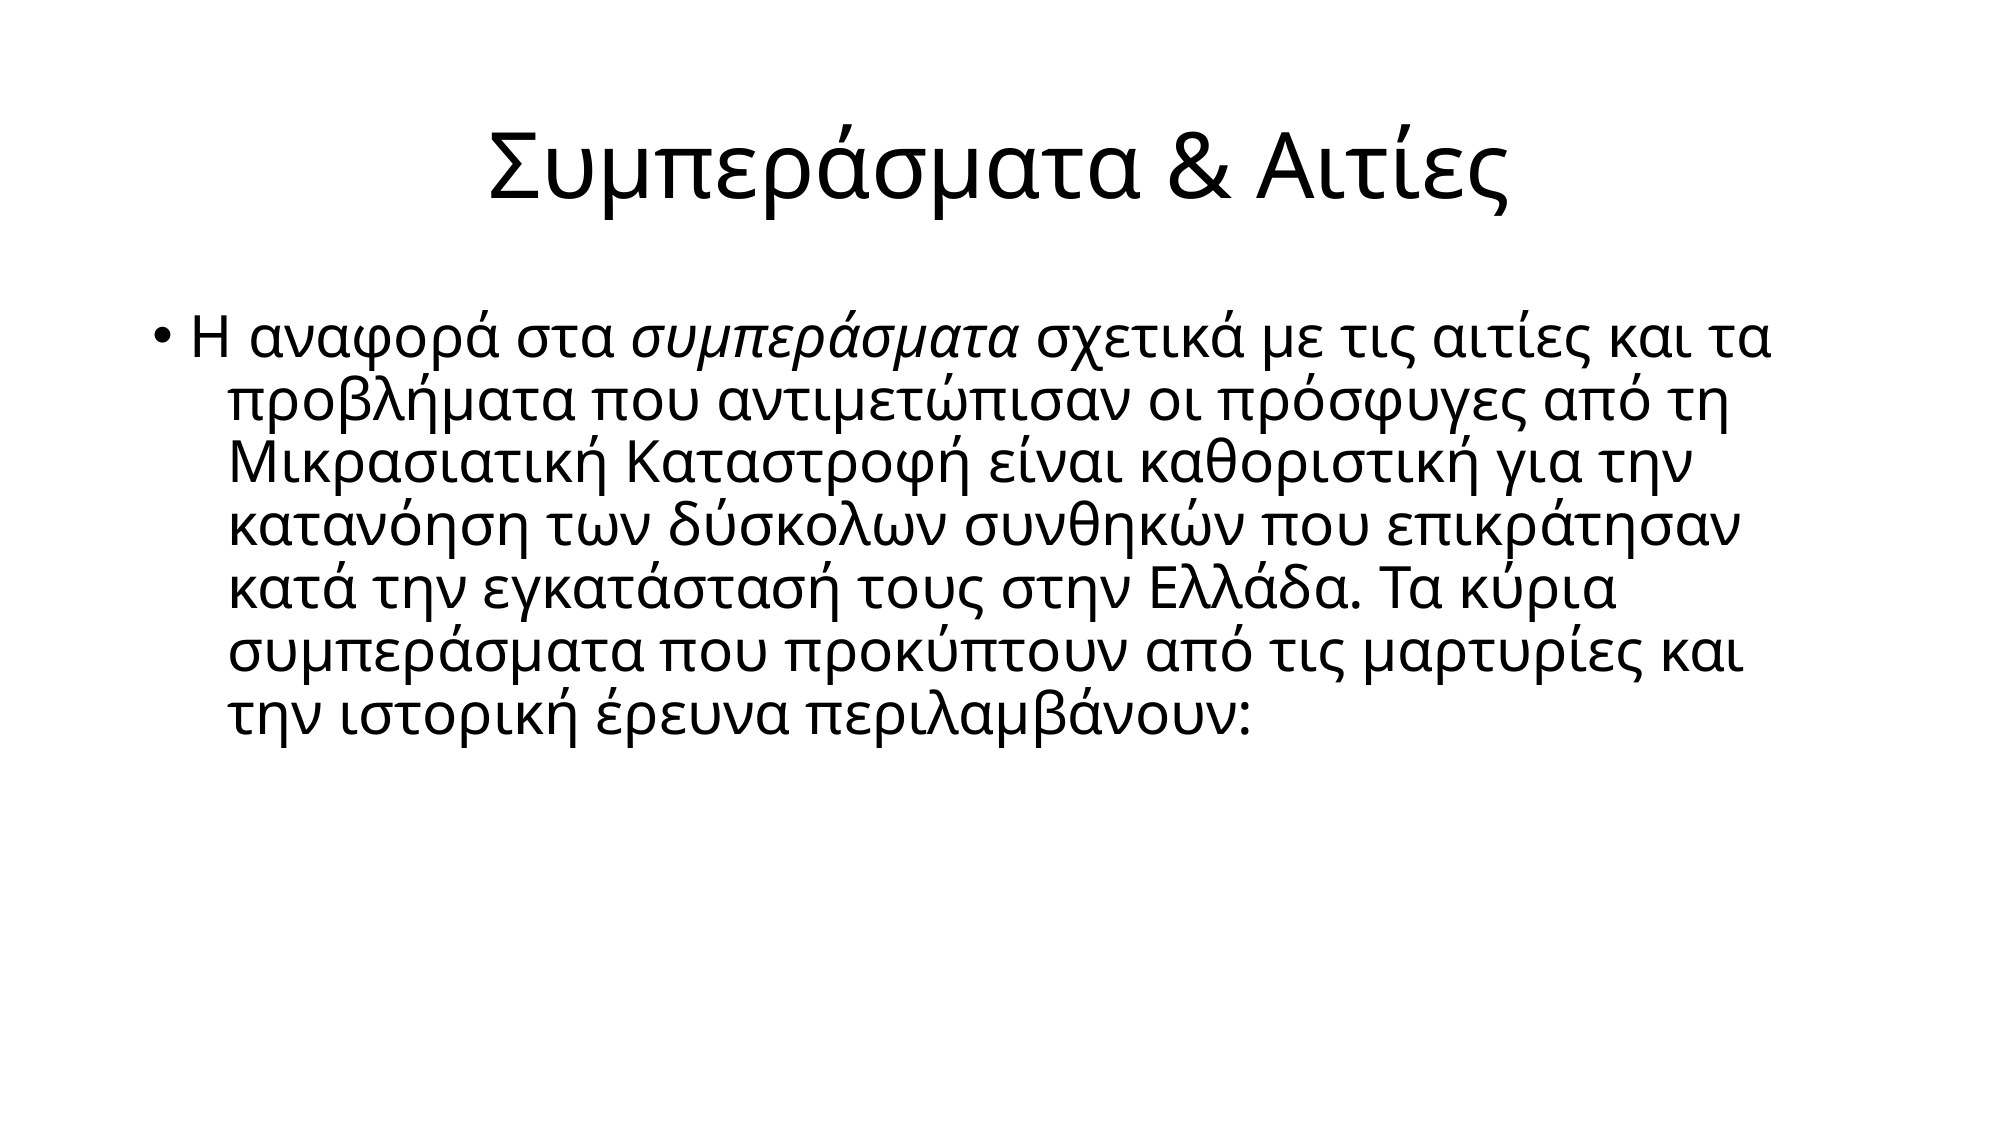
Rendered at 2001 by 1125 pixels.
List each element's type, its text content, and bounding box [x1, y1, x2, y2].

list Η αναφορά στα συμπεράσματα σχετικά με τις αιτίες και τα προβλήματα που αντιμετώπισαν οι πρόσφυγες από τη Μικρασιατική Καταστροφή είναι καθοριστική για την κατανόηση των δύσκολων συνθηκών που επικράτησαν κατά την εγκατάστασή τους στην Ελλάδα. Τα κύρια συμπεράσματα που προκύπτουν από τις μαρτυρίες και την ιστορική έρευνα περιλαμβάνουν: [137, 299, 1863, 1014]
title Συμπεράσματα & Αιτίες [137, 59, 1863, 278]
